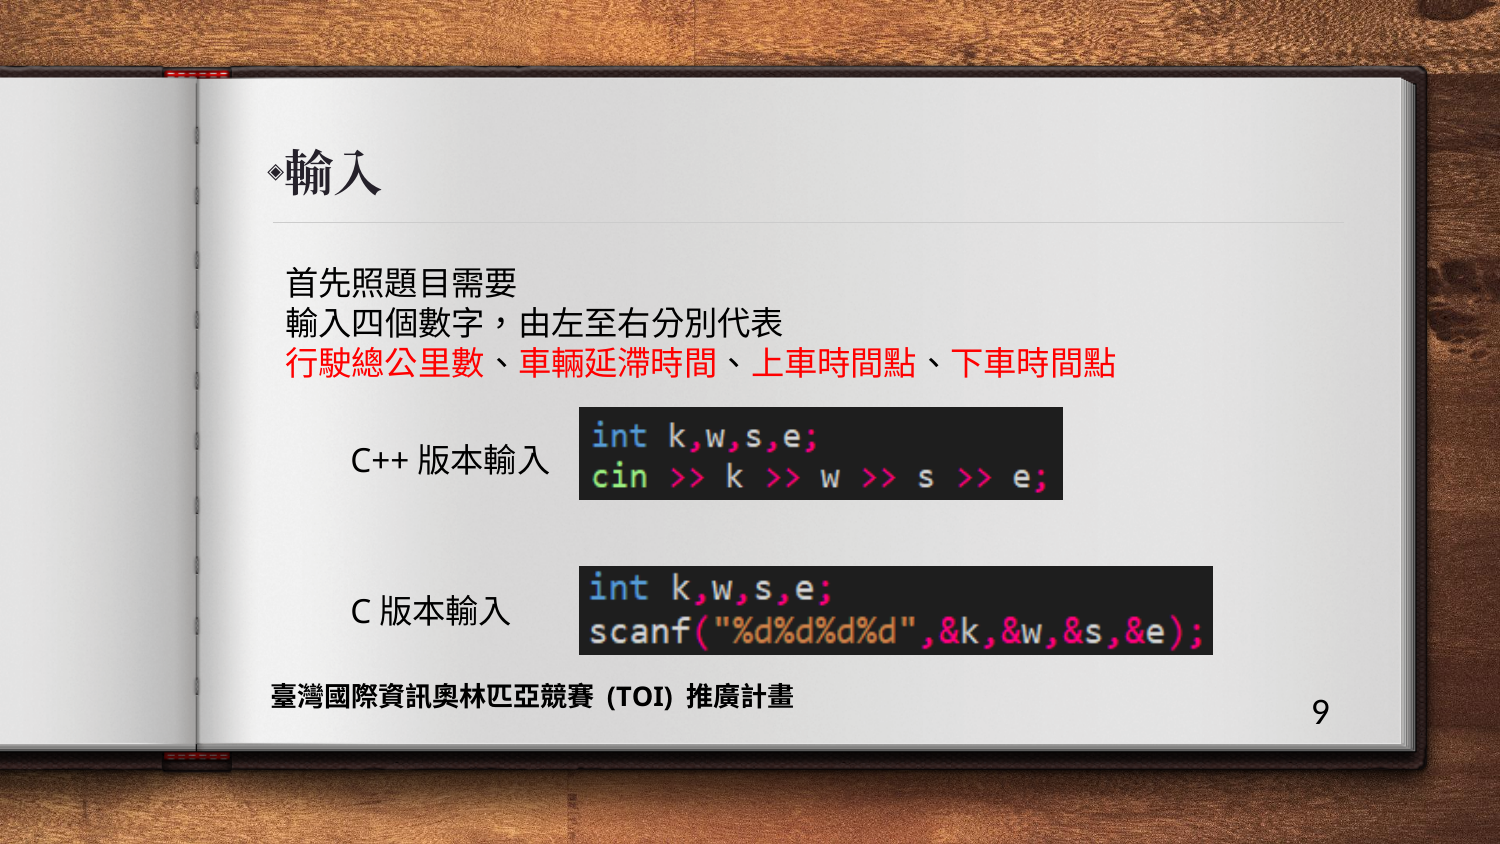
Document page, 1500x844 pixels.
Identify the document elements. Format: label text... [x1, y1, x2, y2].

picture [579, 566, 1213, 655]
list 輸入 [252, 126, 1194, 216]
text_box [1295, 672, 1386, 737]
picture [579, 407, 1063, 500]
text_box C++版本輸入 [335, 431, 579, 488]
text_box 首先照題目需要 輸入四個數字，由左至右分別代表 行駛總公里數、車輛延滯時間、上車時間點、下車時間點 [270, 254, 1175, 392]
text_box C版本輸入 [335, 583, 579, 639]
